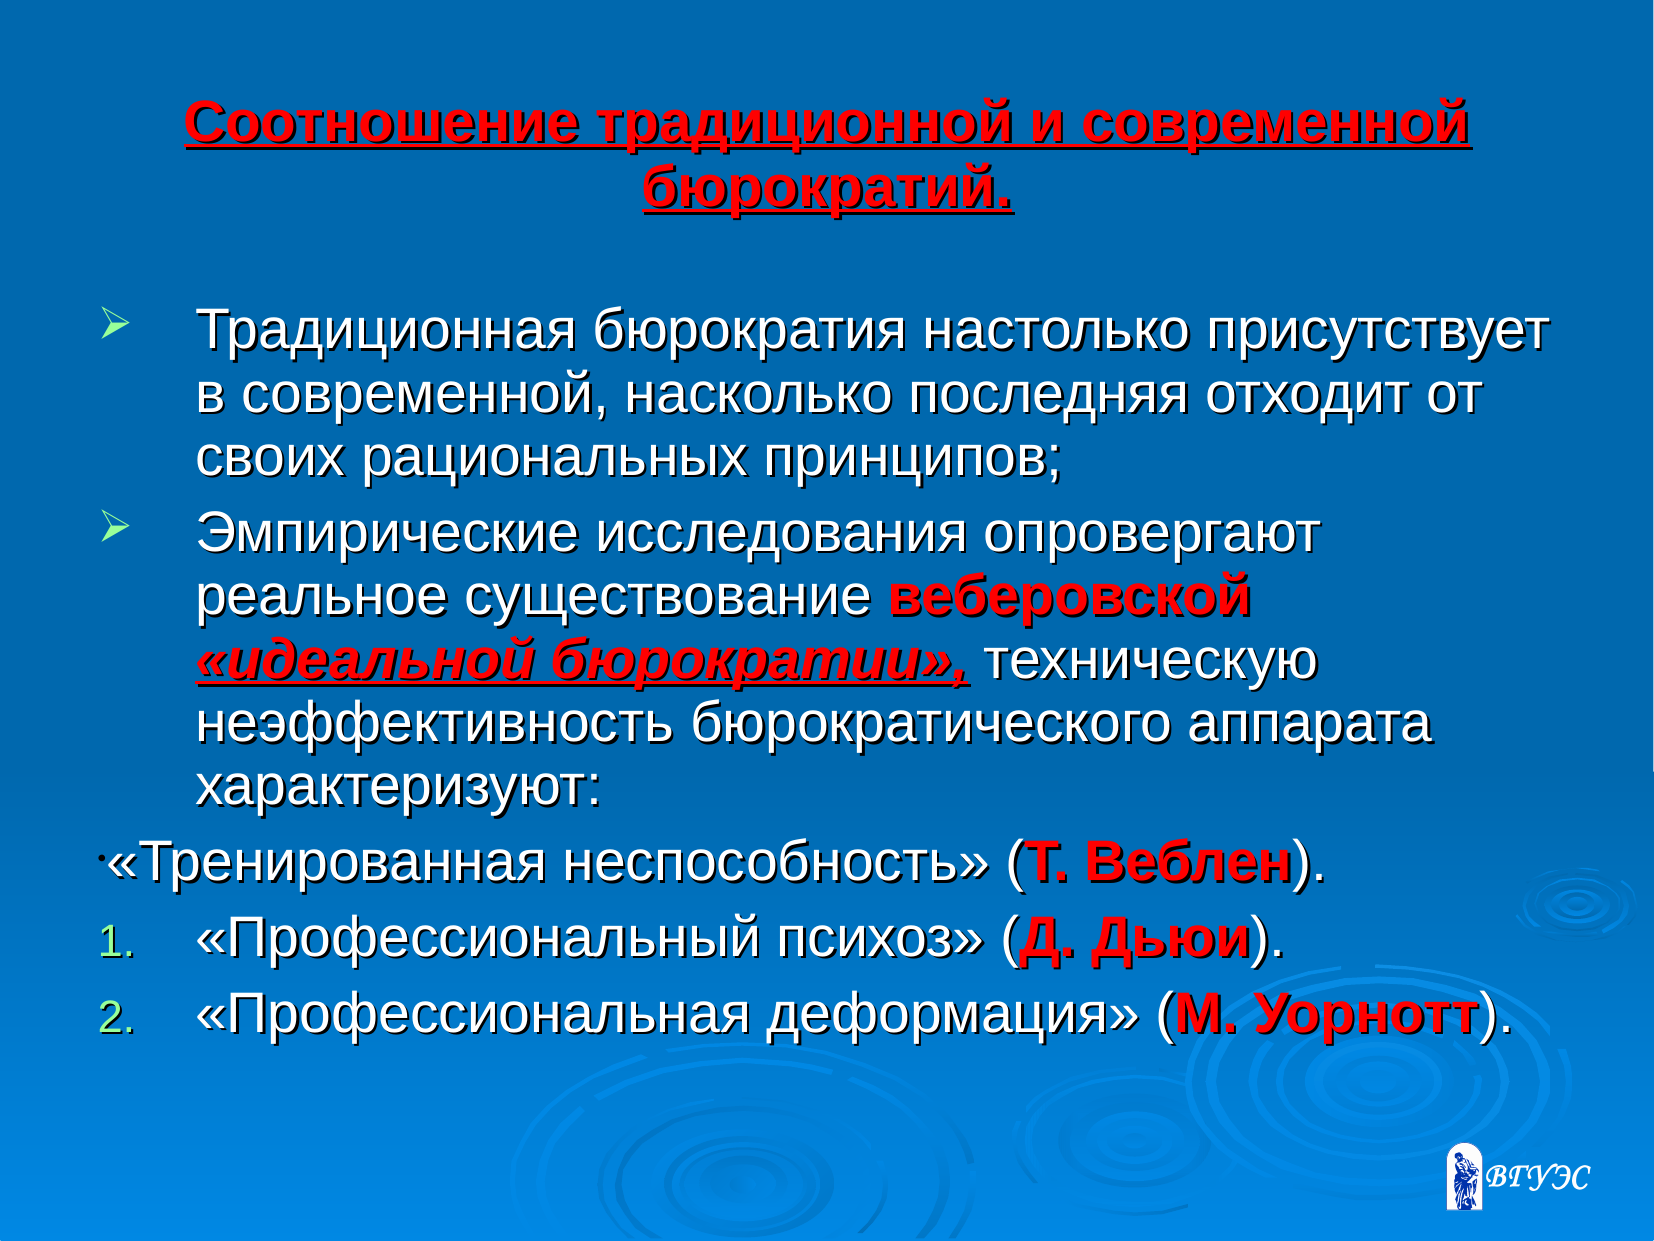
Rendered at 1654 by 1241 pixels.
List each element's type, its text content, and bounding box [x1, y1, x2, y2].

list Традиционная бюрократия настолько присутствует в современной, насколько последняя отходит от своих рациональных принципов; Эмпирические исследования опровергают реальное существование веберовской «идеальной бюрократии», техническую неэффективность бюрократического аппарата характеризуют: «Тренированная неспособность» (Т. Веблен). «Профессиональный психоз» (Д. Дьюи). «Профессиональная деформация» (М. Уорнотт). [82, 289, 1571, 1108]
title Соотношение традиционной и современной бюрократий. [82, 50, 1571, 257]
picture [1446, 1142, 1592, 1211]
